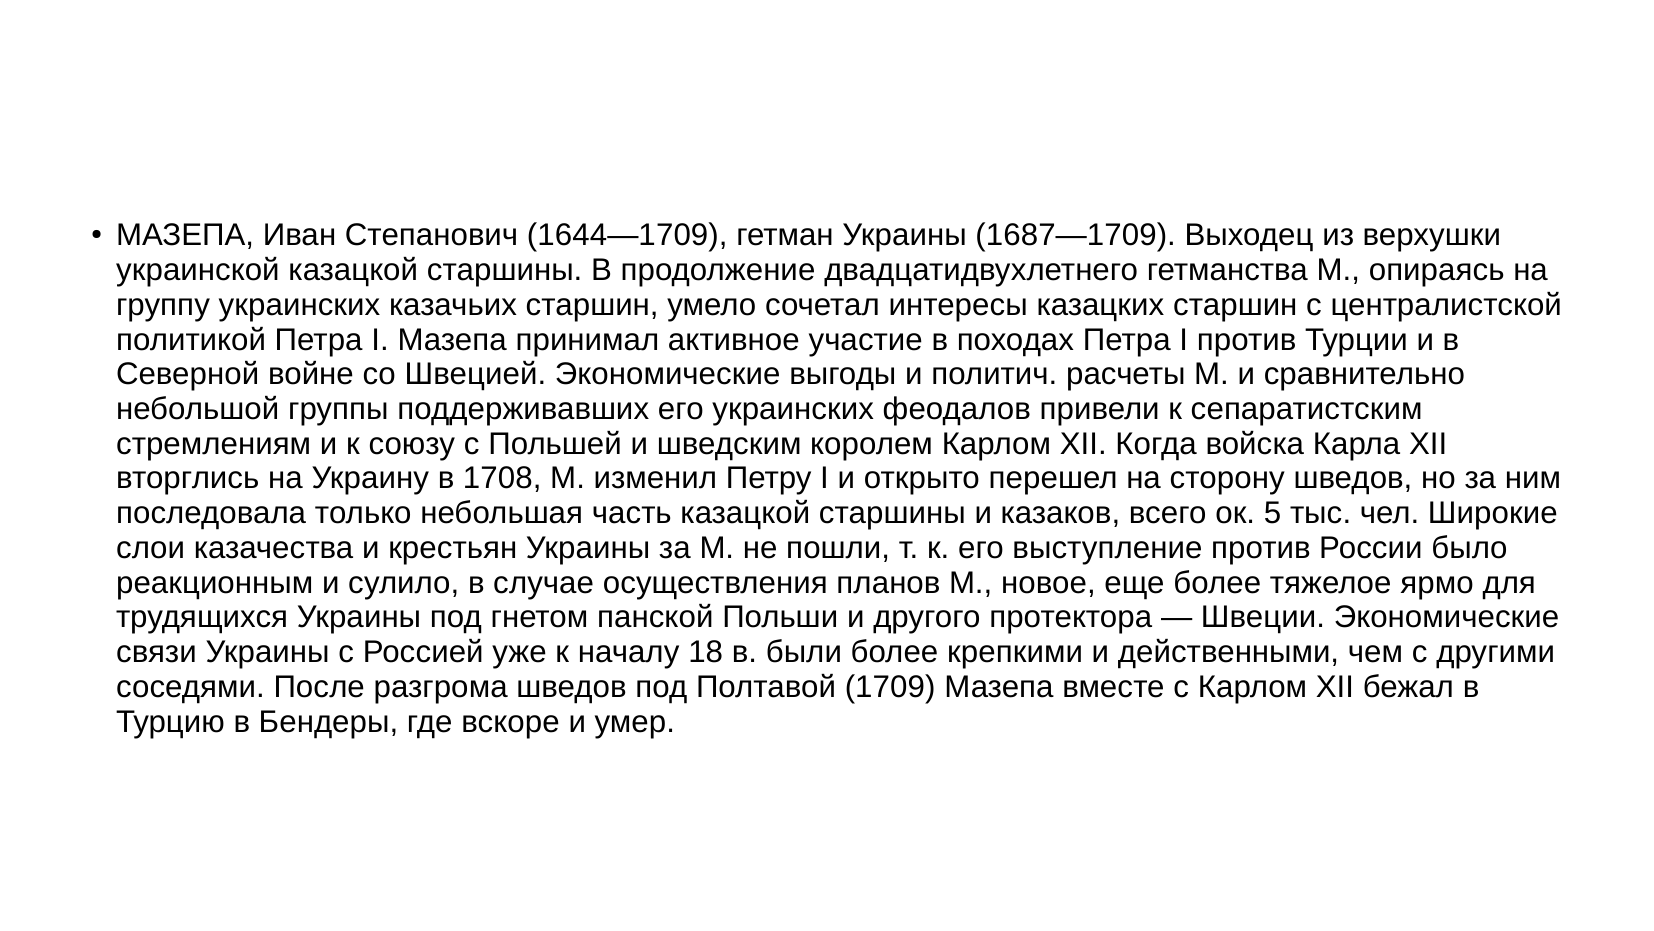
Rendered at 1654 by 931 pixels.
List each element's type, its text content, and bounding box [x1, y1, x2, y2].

list МАЗЕПА, Иван Степанович (1644—1709), гетман Украины (1687—1709). Выходец из верхушки украинской казацкой старшины. В продолжение двадцатидвухлетнего гетманства М., опираясь на группу украинских казачьих старшин, умело сочетал интересы казацких старшин с централистской политикой Петра I. Мазепа принимал активное участие в походах Петра I против Турции и в Северной войне со Швецией. Экономические выгоды и политич. расчеты М. и сравнительно небольшой группы поддерживавших его украинских феодалов привели к сепаратистским стремлениям и к союзу с Польшей и шведским королем Карлом XII. Когда войска Карла XII вторглись на Украину в 1708, М. изменил Петру I и открыто перешел на сторону шведов, но за ним последовала только небольшая часть казацкой старшины и казаков, всего ок. 5 тыс. чел. Широкие слои казачества и крестьян Украины за М. не пошли, т. к. его выступление против России было реакционным и сулило, в случае осуществления планов М., новое, еще более тяжелое ярмо для трудящихся Украины под гнетом панской Польши и другого протектора — Швеции. Экономические связи Украины с Россией уже к началу 18 в. были более крепкими и действенными, чем с другими соседями. После разгрома шведов под Полтавой (1709) Мазепа вместе с Карлом XII бежал в Турцию в Бендеры, где вскоре и умер. [82, 217, 1571, 758]
